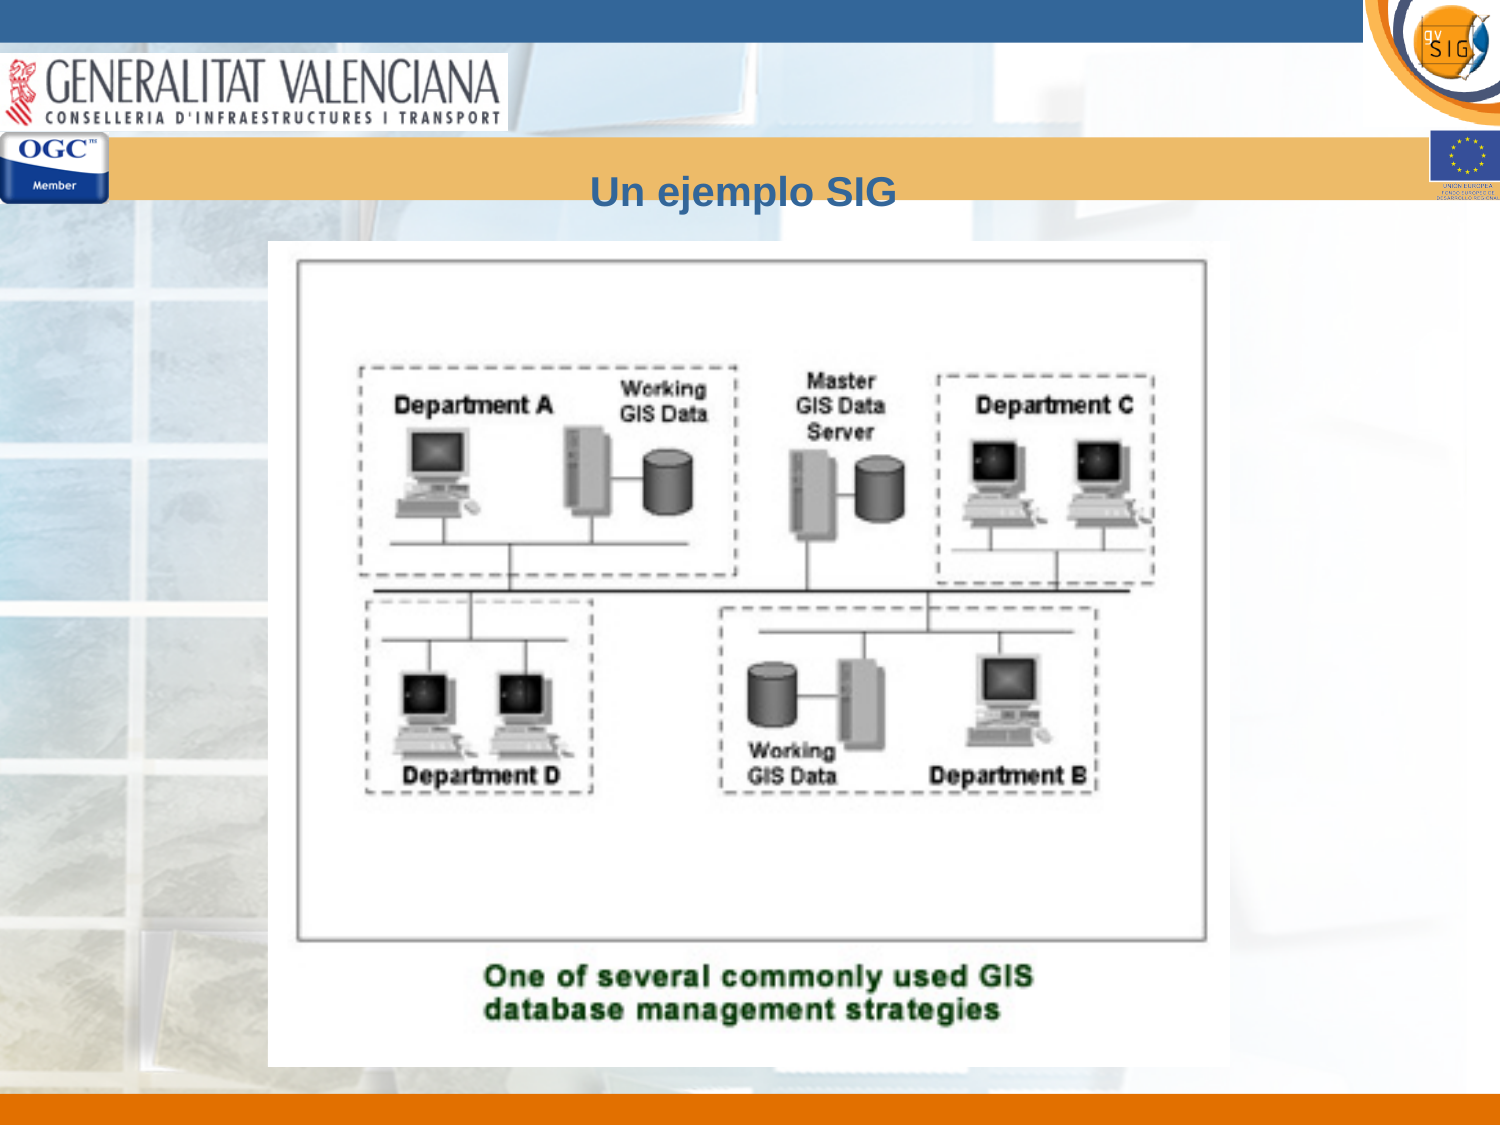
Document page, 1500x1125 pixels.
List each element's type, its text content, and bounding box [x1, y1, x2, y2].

text_box Un ejemplo SIG [0, 137, 1488, 203]
picture [1363, 0, 1500, 127]
picture [0, 132, 109, 137]
picture [267, 241, 1233, 1067]
picture [1429, 129, 1500, 200]
picture [0, 53, 508, 131]
